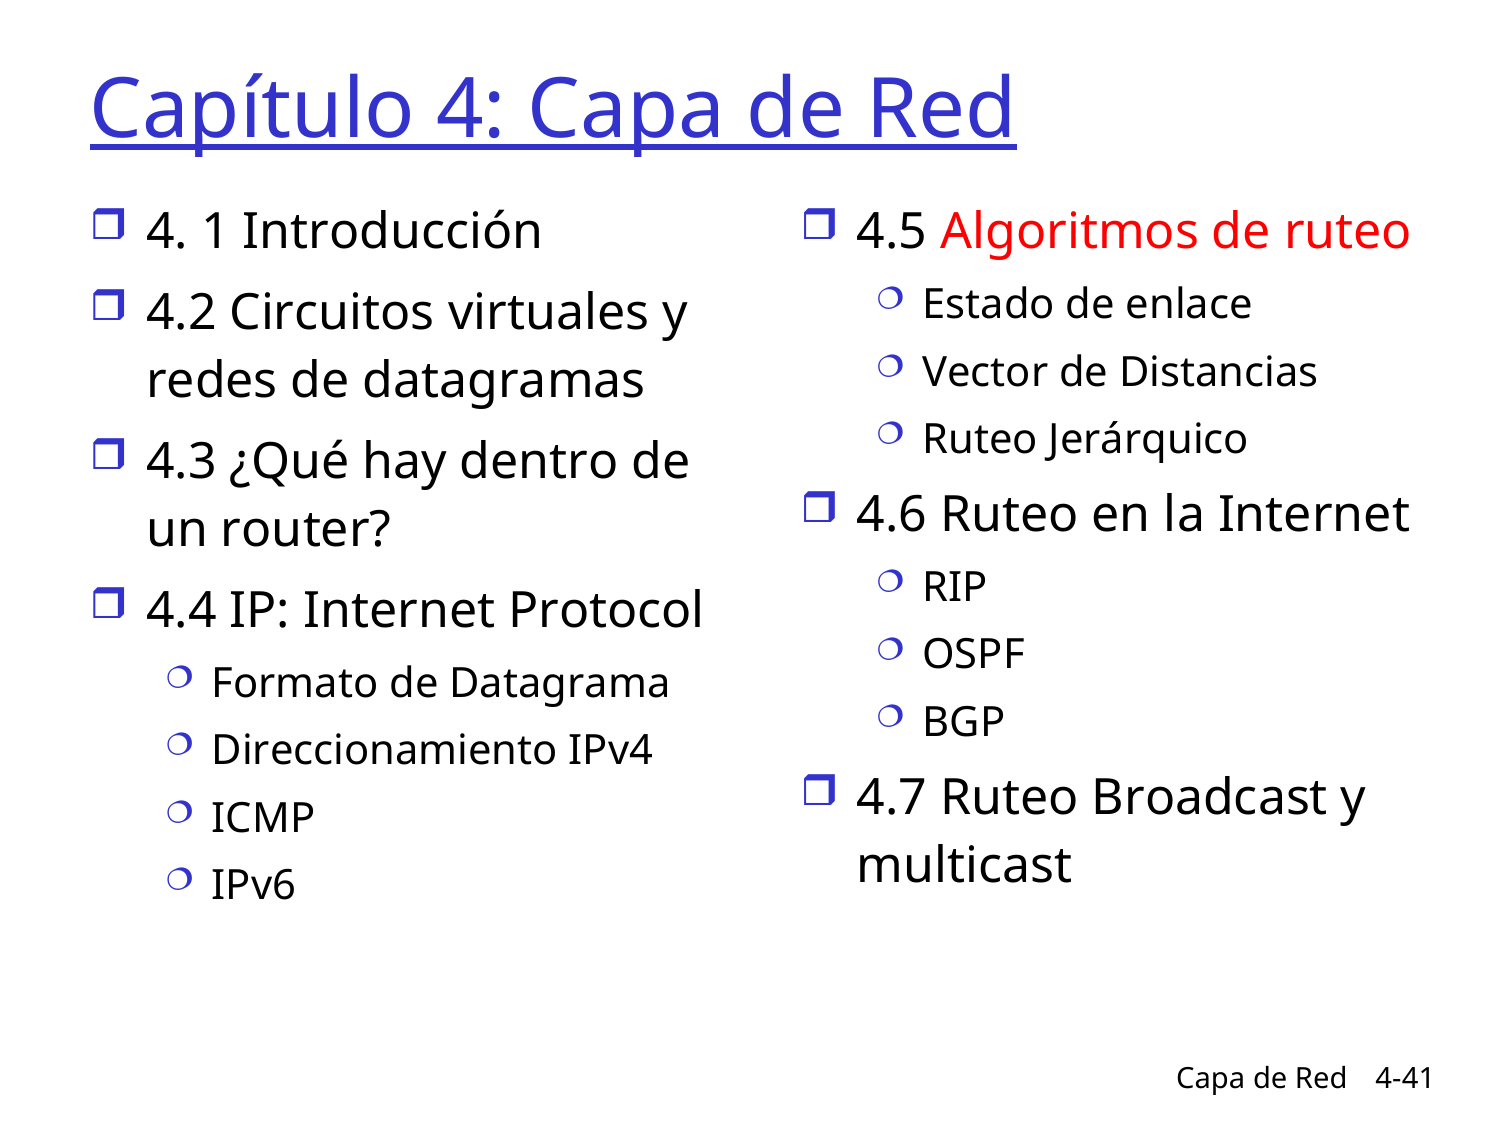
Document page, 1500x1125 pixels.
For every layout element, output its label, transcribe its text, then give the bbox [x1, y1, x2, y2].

list 4.5 Algoritmos de ruteo Estado de enlace Vector de Distancias Ruteo Jerárquico 4.6 Ruteo en la Internet RIP OSPF BGP 4.7 Ruteo Broadcast y multicast [785, 187, 1464, 1044]
list 4. 1 Introducción 4.2 Circuitos virtuales y redes de datagramas 4.3 ¿Qué hay dentro de un router? 4.4 IP: Internet Protocol Formato de Datagrama Direccionamiento IPv4 ICMP IPv6 [75, 187, 753, 1044]
title Capítulo 4: Capa de Red [75, 15, 1463, 196]
